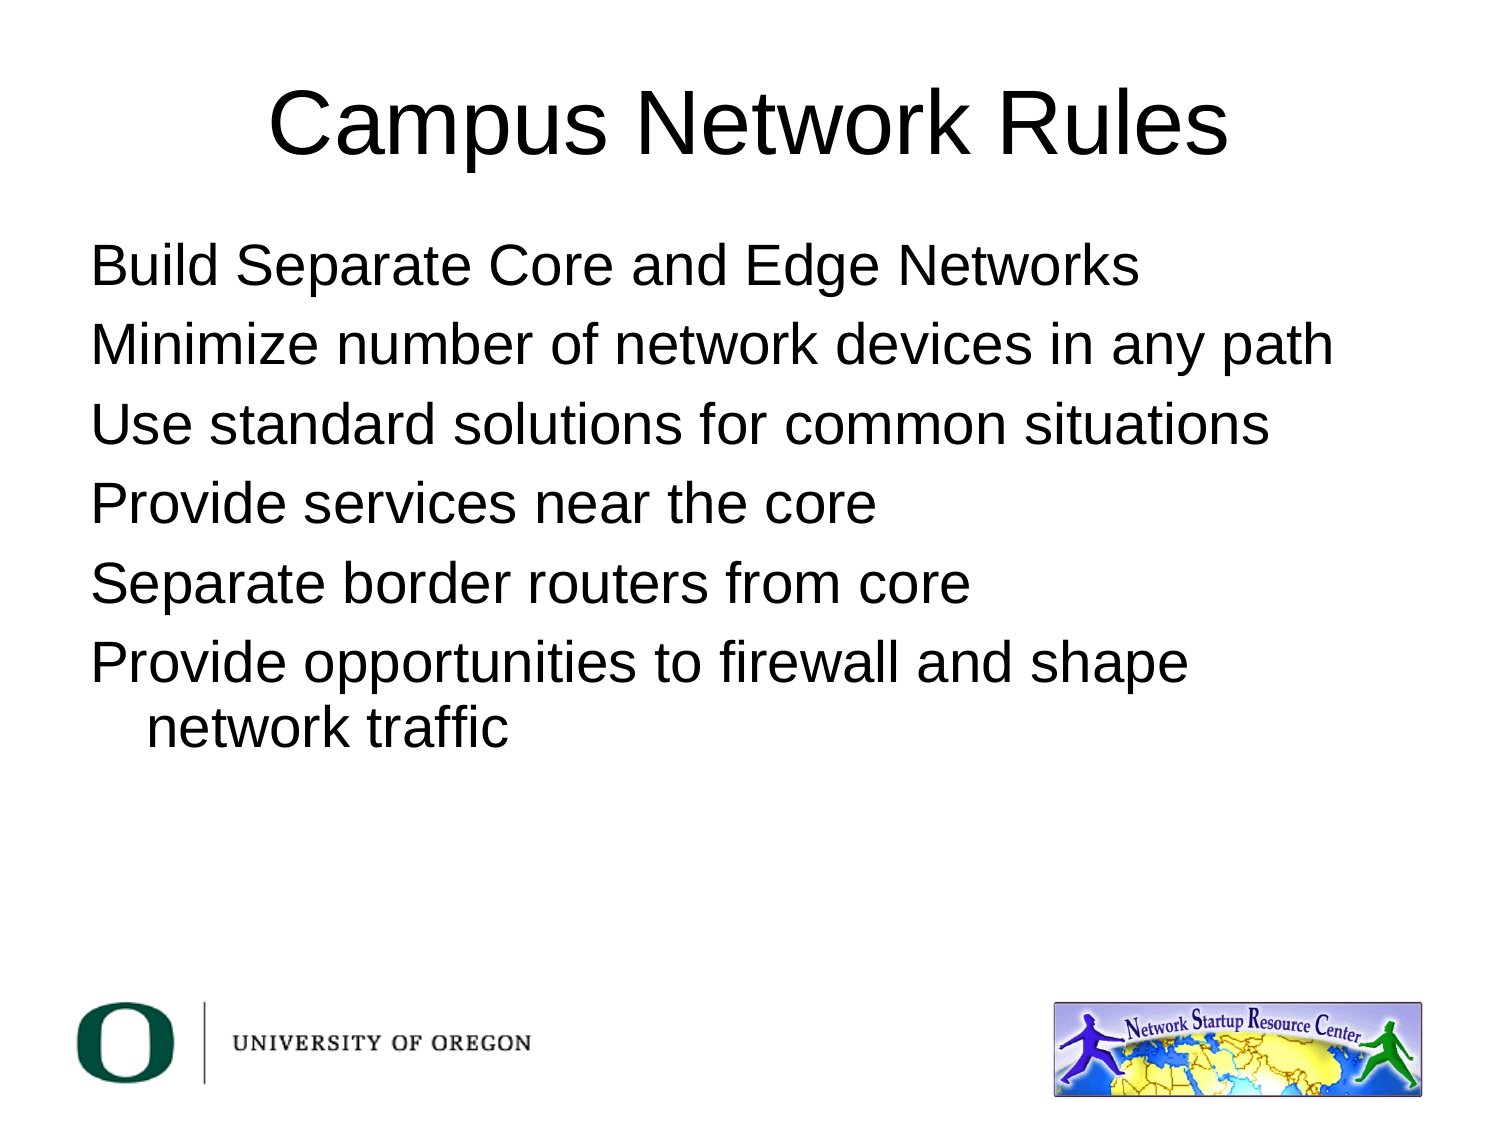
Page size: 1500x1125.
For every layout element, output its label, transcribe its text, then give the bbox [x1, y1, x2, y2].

picture [62, 998, 546, 1088]
picture [1050, 999, 1426, 1100]
list Build Separate Core and Edge Networks Minimize number of network devices in any path Use standard solutions for common situations Provide services near the core Separate border routers from core Provide opportunities to firewall and shape network traffic [75, 224, 1426, 963]
title Campus Network Rules [75, 45, 1426, 201]
